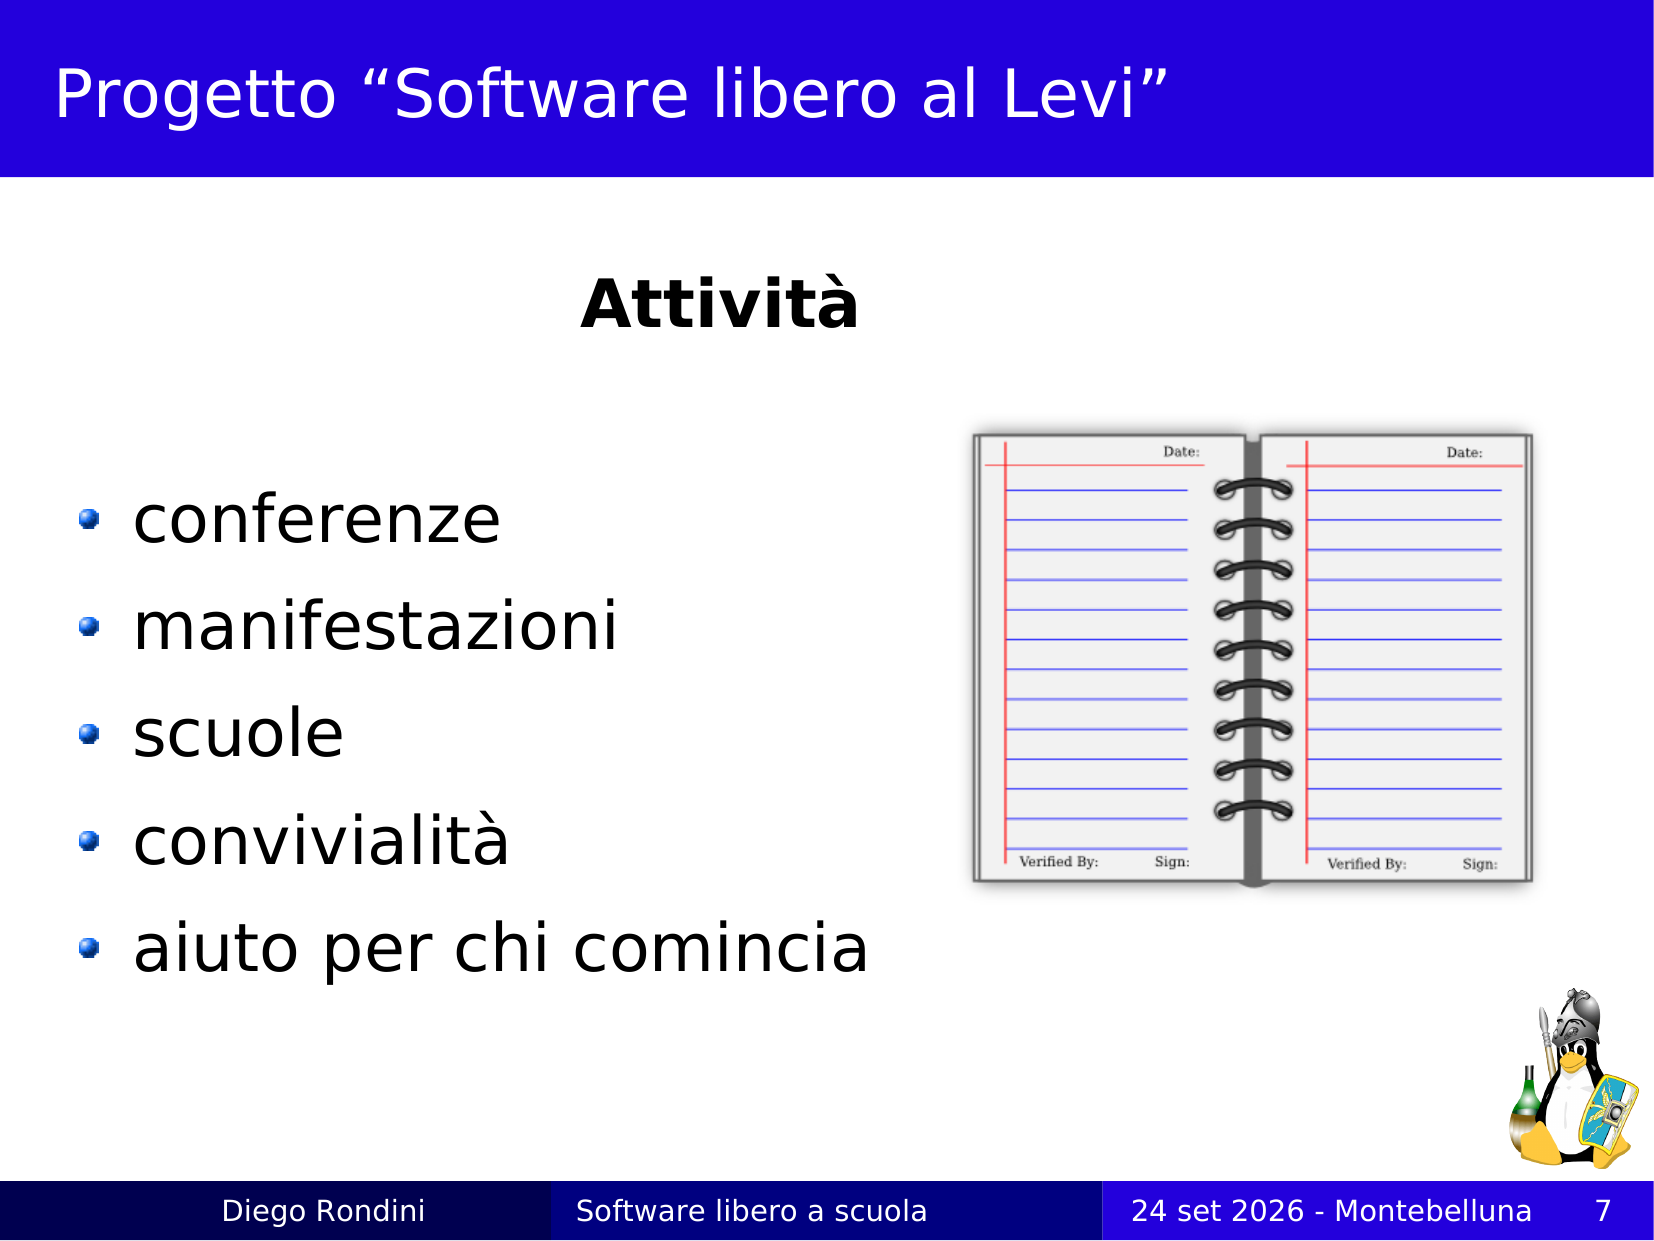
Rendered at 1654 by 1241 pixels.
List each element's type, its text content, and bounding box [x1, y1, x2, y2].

picture [1509, 988, 1639, 1169]
picture [957, 413, 1548, 905]
title Progetto “Software libero al Levi” [29, 0, 1518, 198]
list Attività conferenze manifestazioni scuole convivialità aiuto per chi comincia [61, 265, 1311, 988]
